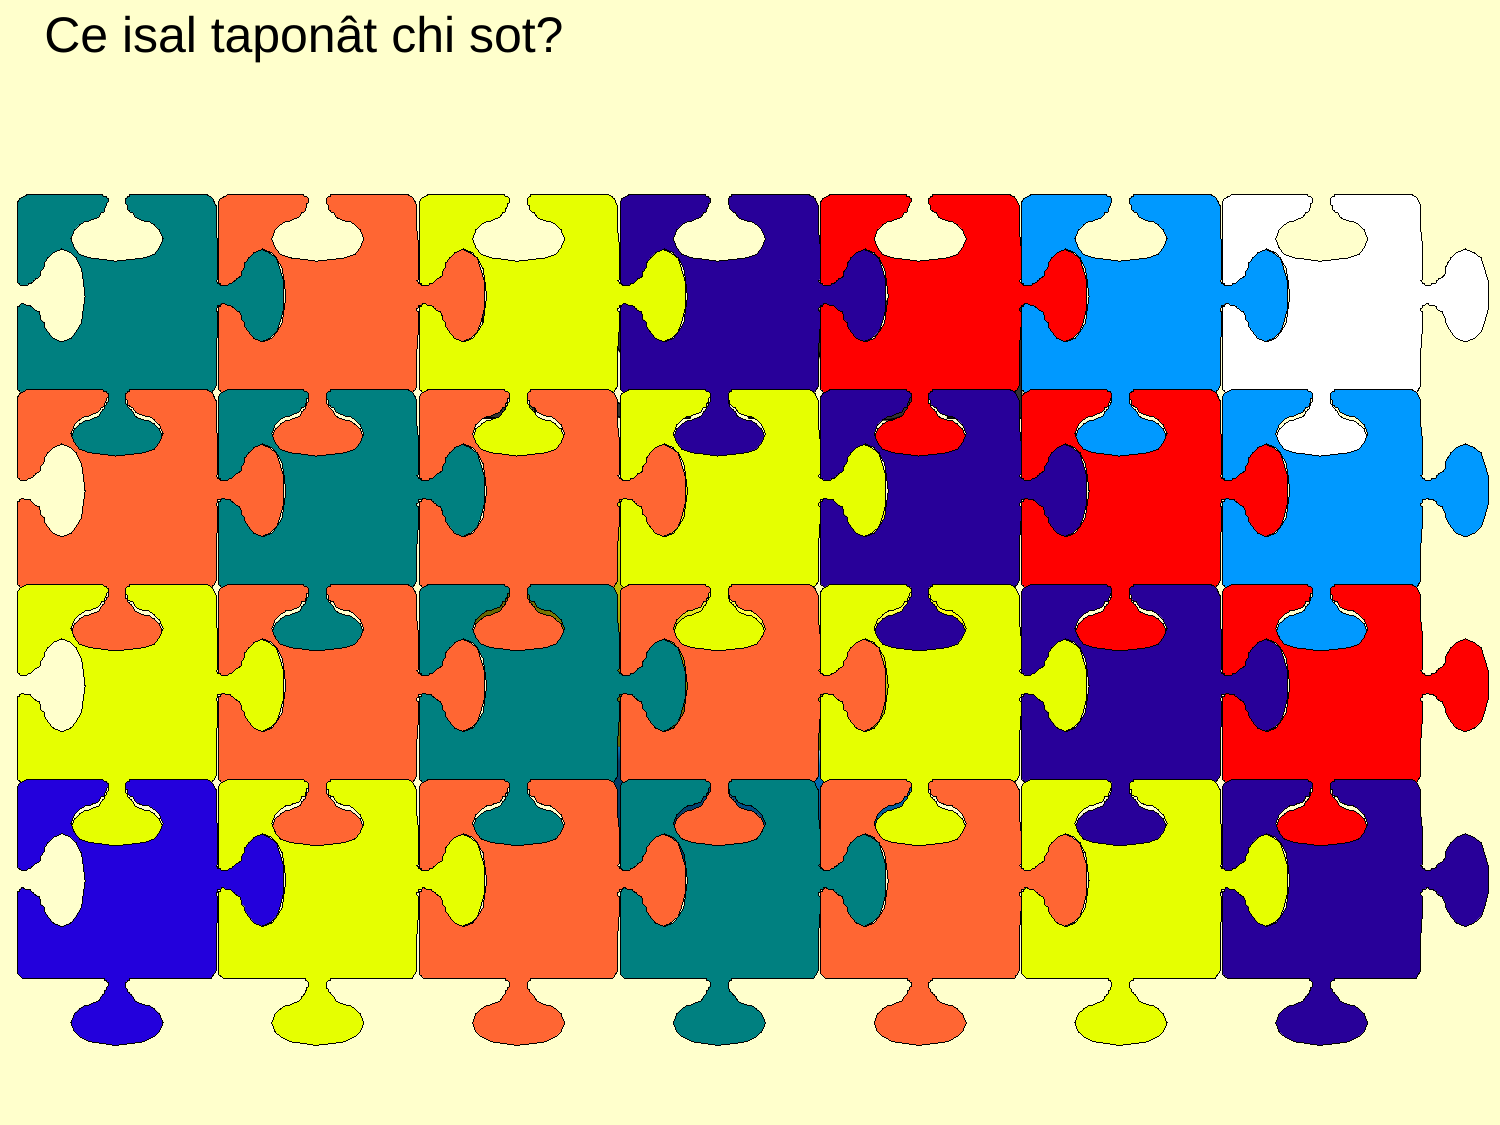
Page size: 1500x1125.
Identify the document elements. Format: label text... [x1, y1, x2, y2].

text_box Ce isal taponât chi sot? [29, 0, 1500, 72]
text_box [17, 194, 1489, 1046]
text_box IL SAVON [484, 408, 505, 419]
text_box IL SAVON [1016, 340, 1022, 419]
text_box IL SAVON [884, 408, 906, 420]
